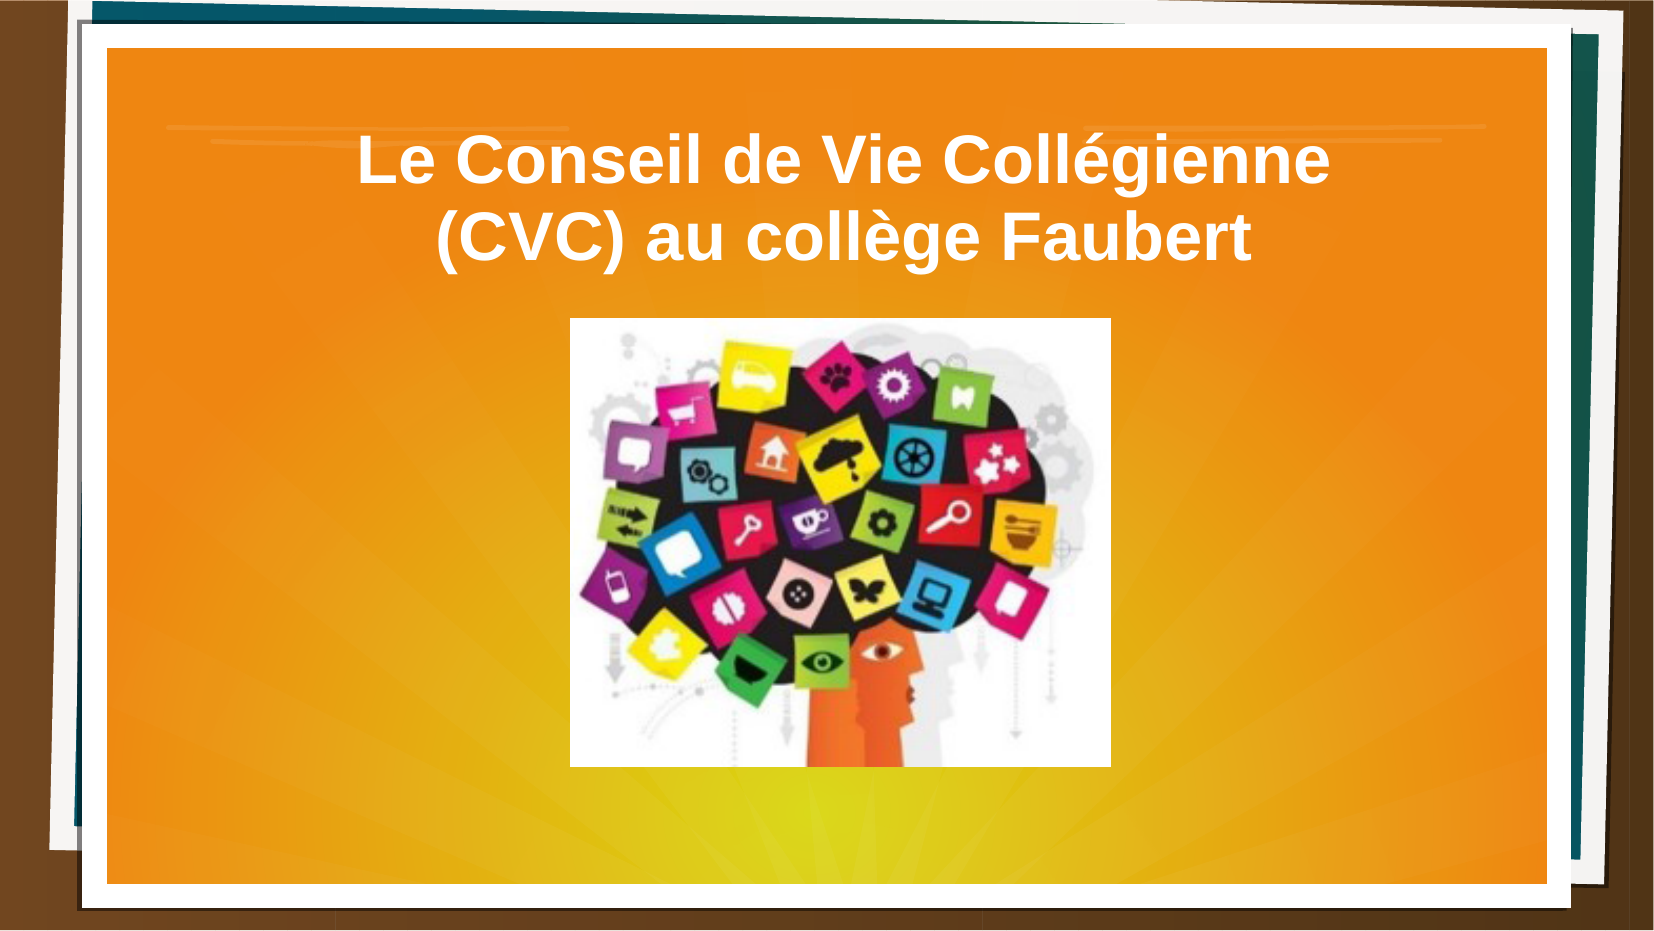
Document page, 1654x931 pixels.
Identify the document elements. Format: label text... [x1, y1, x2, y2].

picture [570, 318, 1111, 767]
title Le Conseil de Vie Collégienne (CVC) au collège Faubert [354, 44, 1335, 352]
